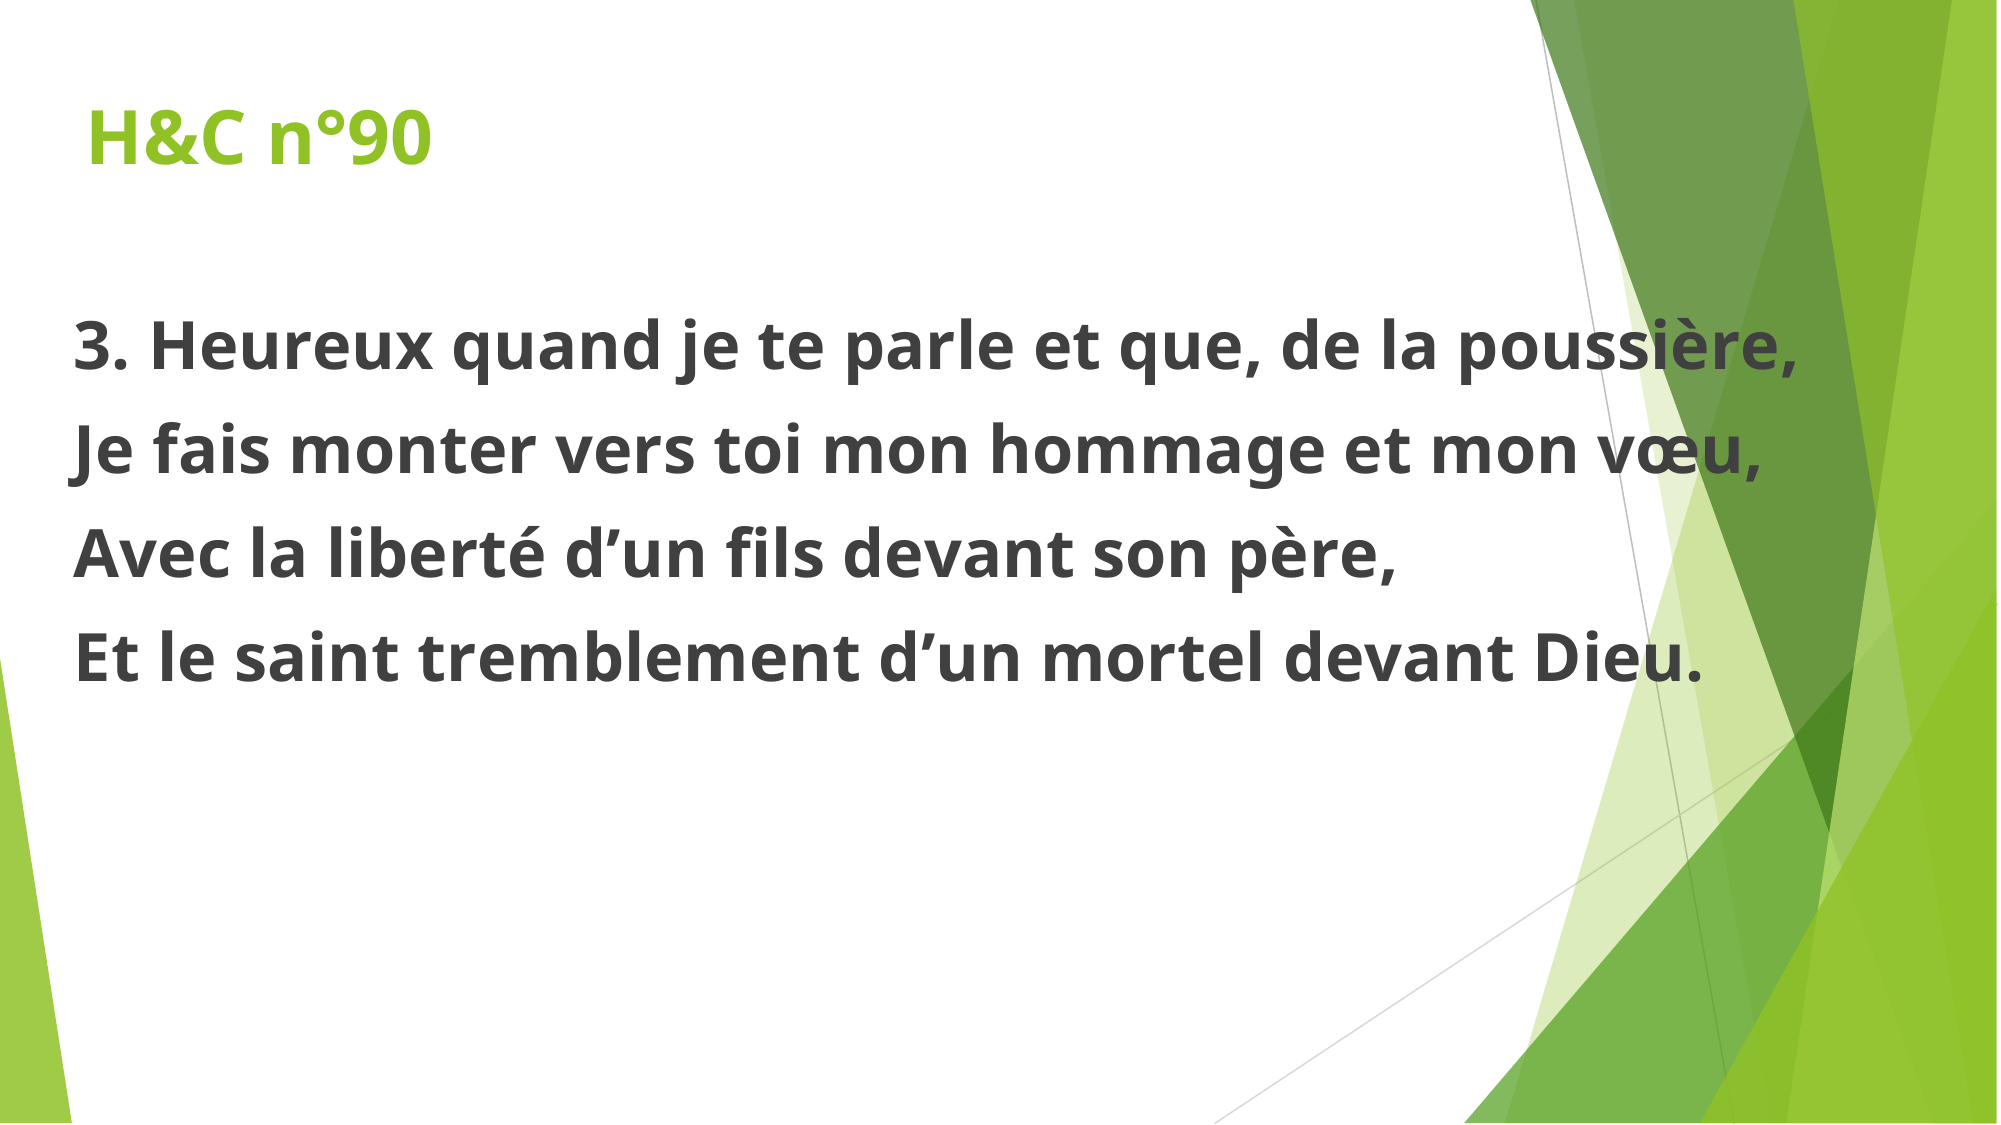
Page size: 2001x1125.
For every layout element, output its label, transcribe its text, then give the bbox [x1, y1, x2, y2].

text_box 3. Heureux quand je te parle et que, de la poussière, Je fais monter vers toi mon hommage et mon vœu, Avec la liberté d’un fils devant son père, Et le saint tremblement d’un mortel devant Dieu. [59, 283, 1985, 1075]
text_box H&C n°90 [70, 82, 497, 189]
